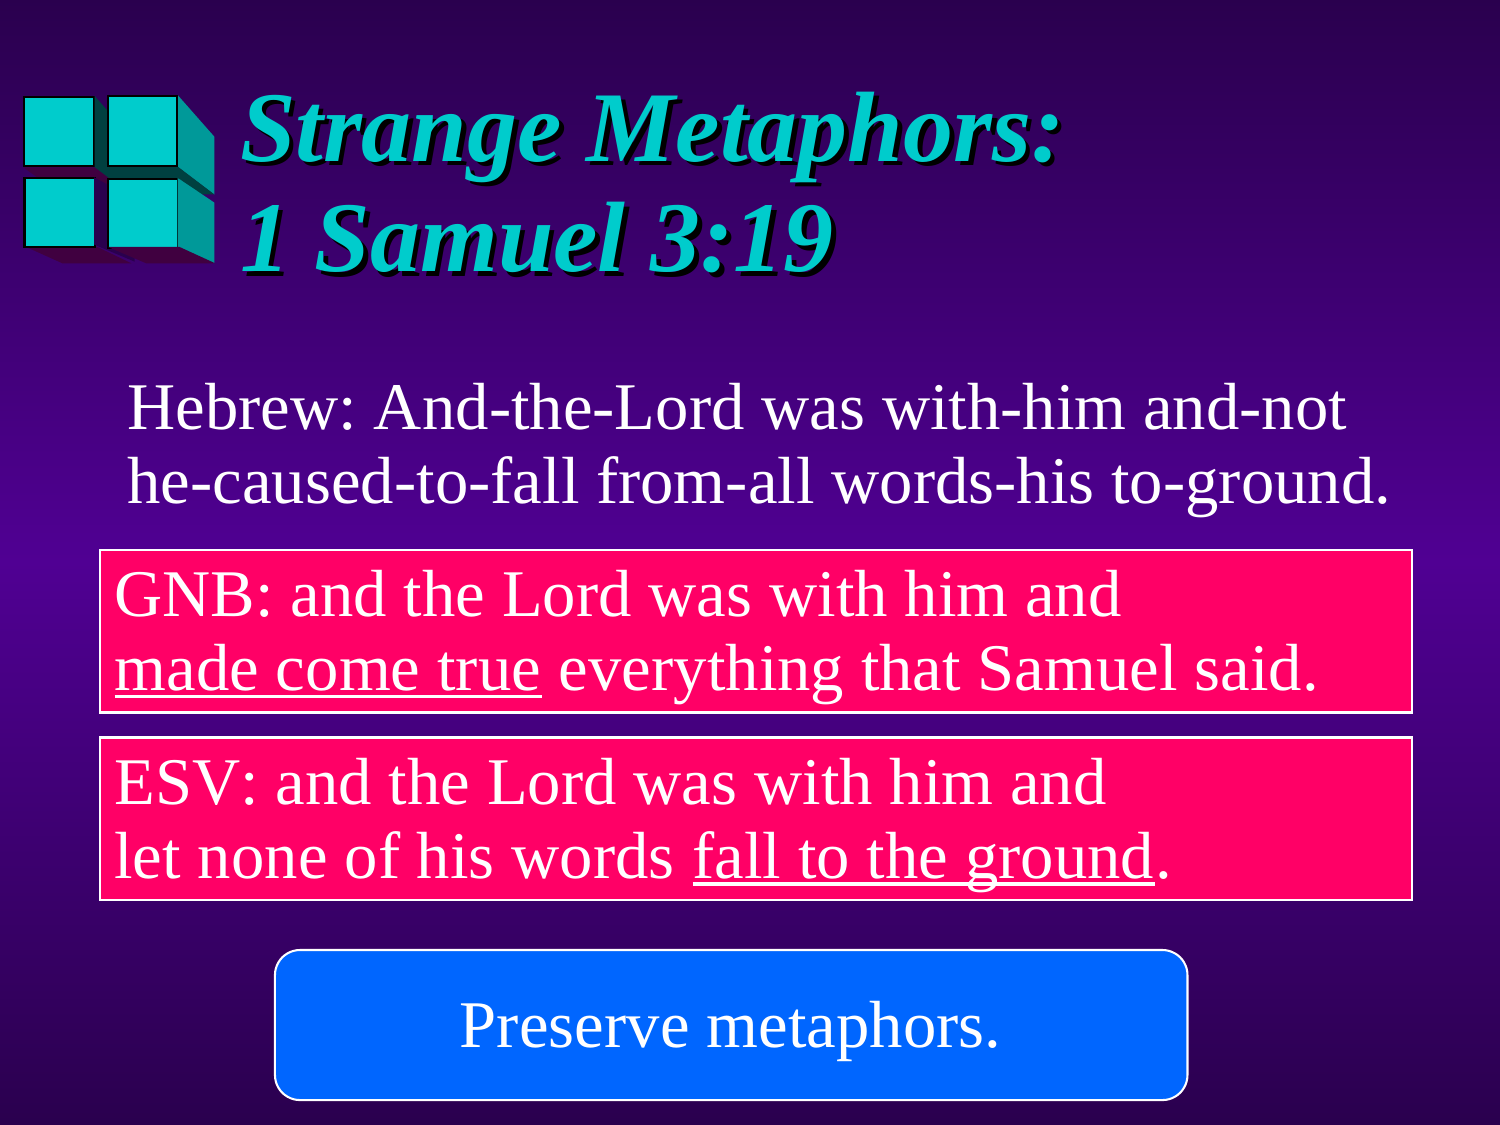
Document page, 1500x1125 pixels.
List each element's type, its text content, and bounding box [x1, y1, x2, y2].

text_box ESV: and the Lord was with him and let none of his words fall to the ground. [99, 737, 1413, 901]
text_box Preserve metaphors. [274, 950, 1188, 1101]
title Strange Metaphors: 1 Samuel 3:19 [224, 64, 1375, 302]
text_box Hebrew: And-the-Lord was with-him and-not he-caused-to-fall from-all words-his to-ground. [112, 362, 1413, 527]
text_box GNB: and the Lord was with him and made come true everything that Samuel said. [99, 549, 1413, 713]
